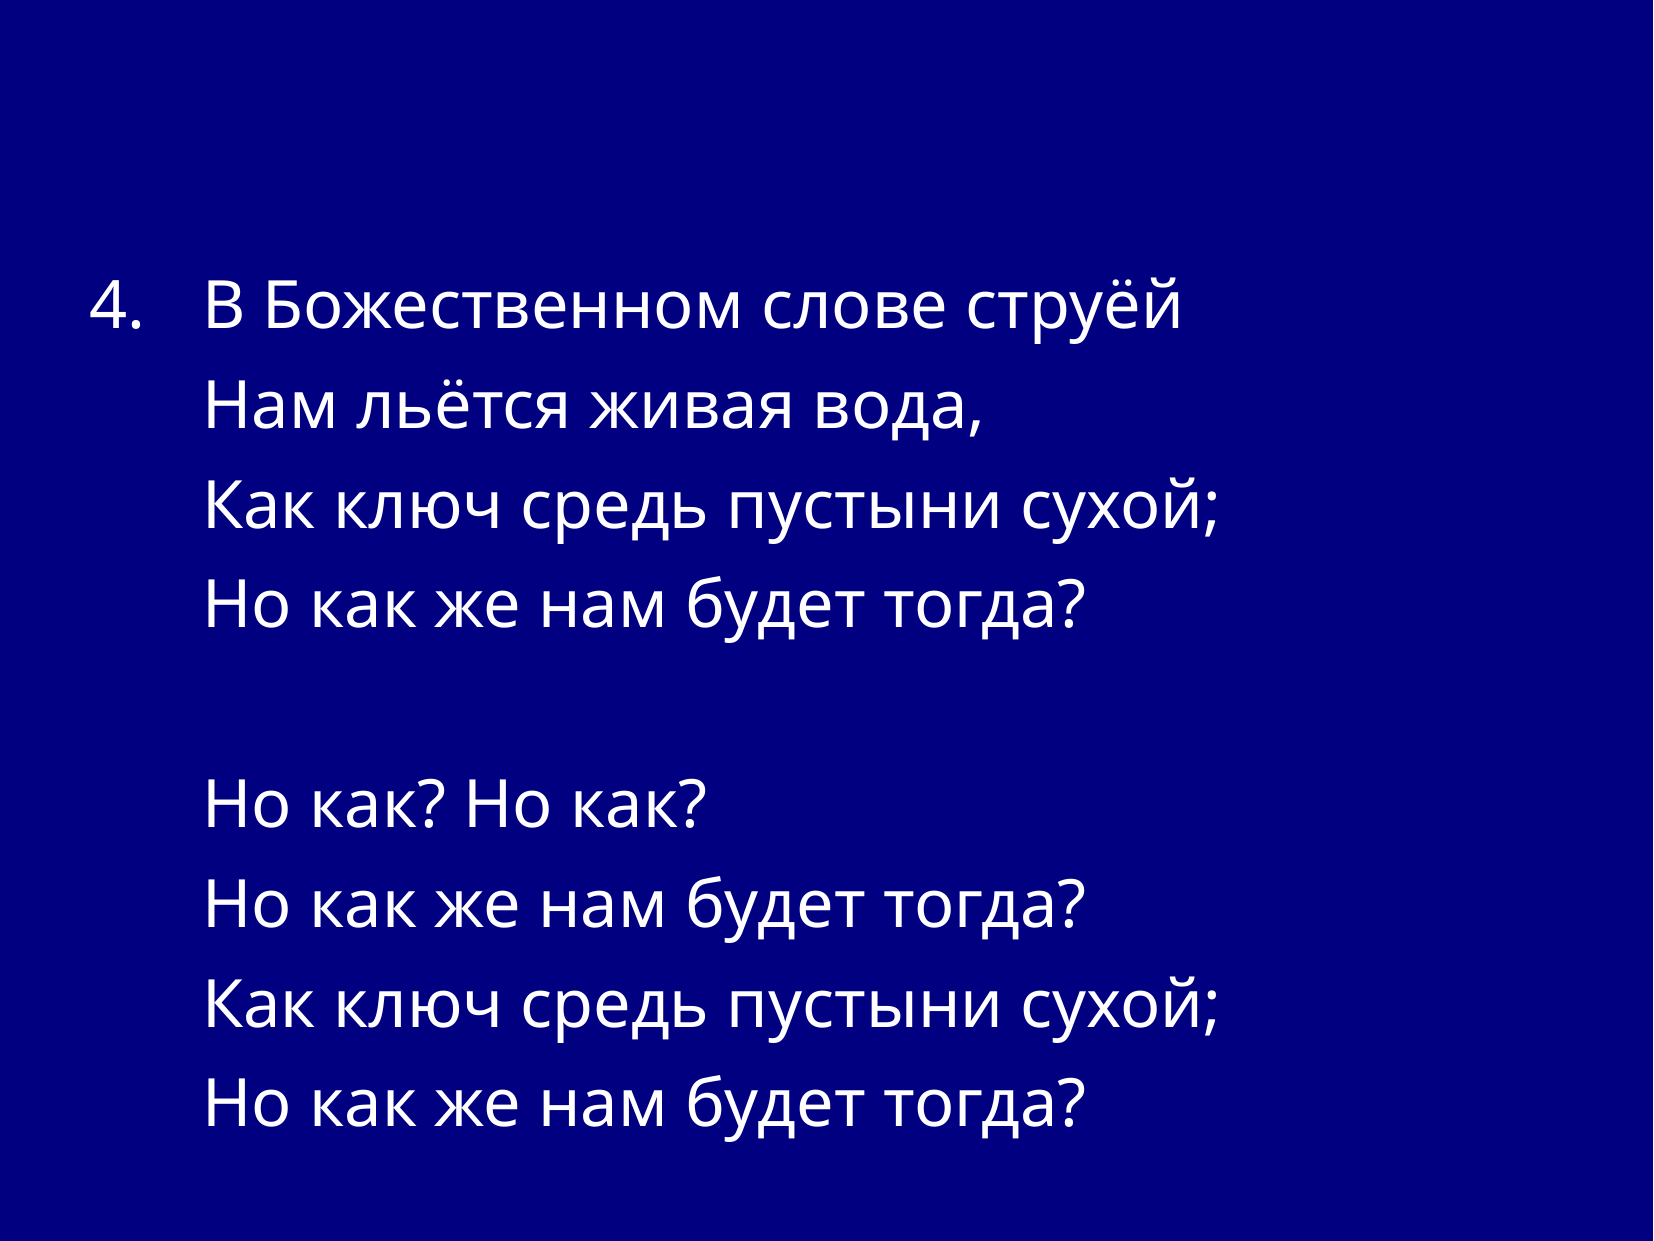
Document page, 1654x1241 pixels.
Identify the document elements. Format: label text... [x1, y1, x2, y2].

text_box 4. В Божественном слове струёй Нам льётся живая вода, Как ключ средь пустыни сухой; Но как же нам будет тогда? Но как? Но как? Но как же нам будет тогда? Как ключ средь пустыни сухой; Но как же нам будет тогда? [75, 150, 1576, 1163]
